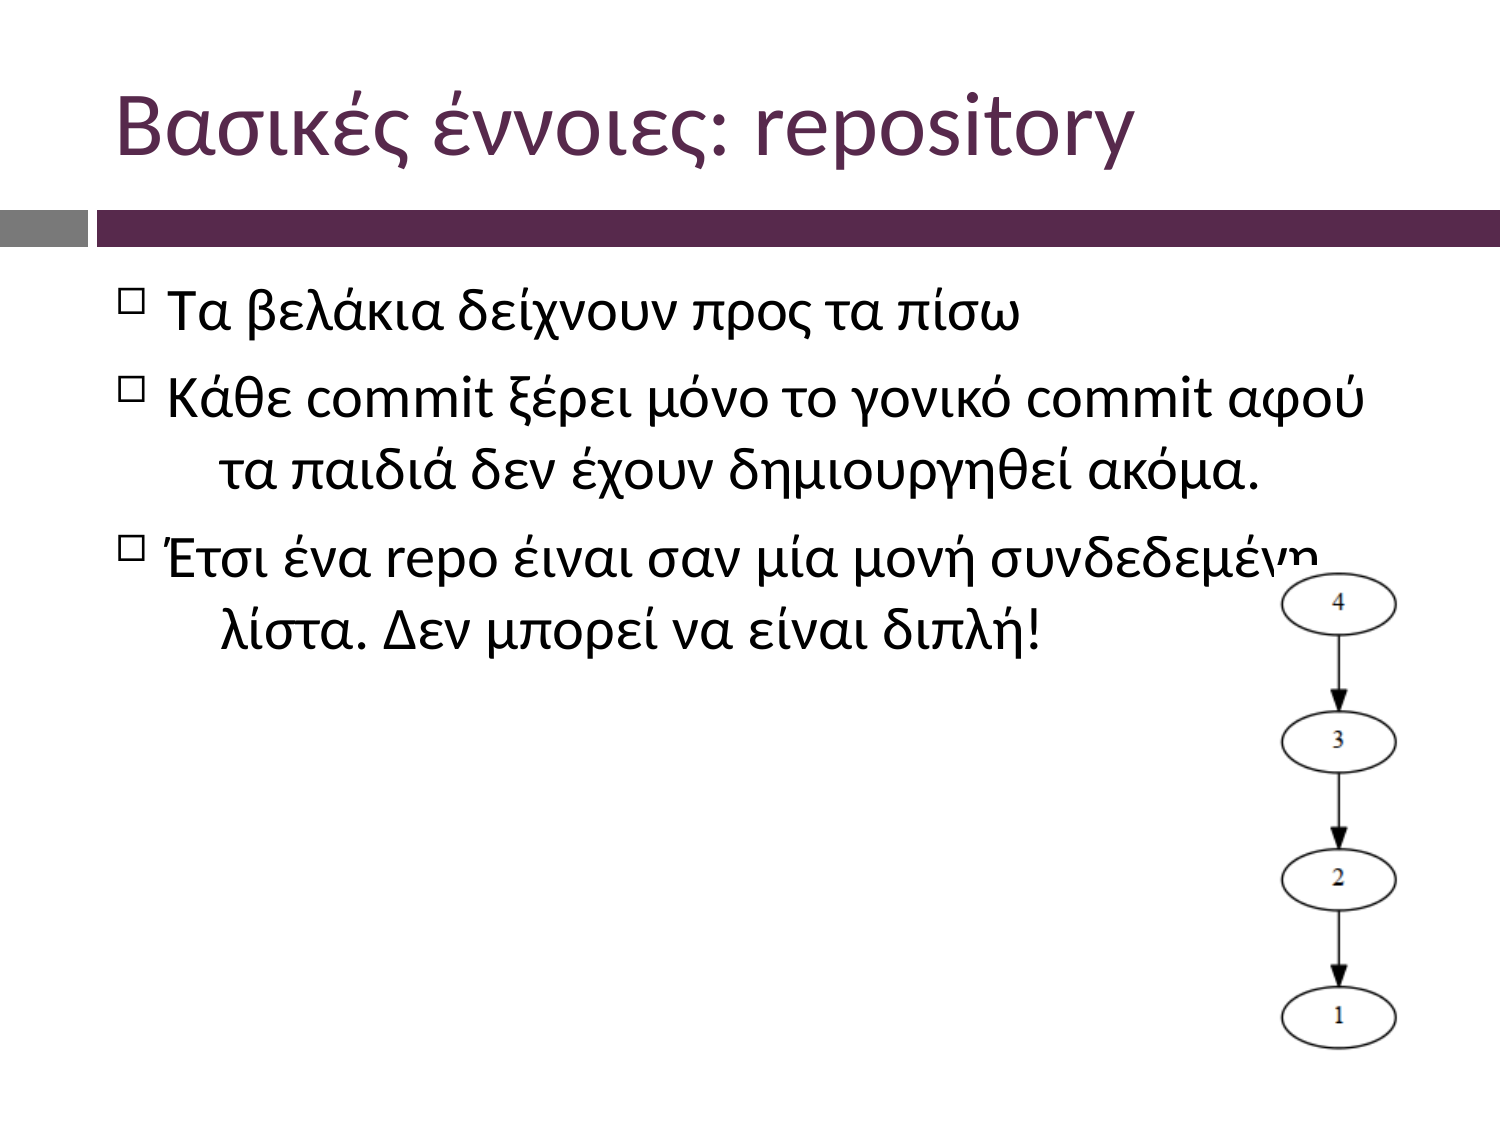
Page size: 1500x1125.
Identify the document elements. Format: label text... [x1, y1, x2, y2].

title Βασικές έννοιες: repository [99, 37, 1438, 201]
picture [1274, 565, 1405, 1058]
list Τα βελάκια δείχνουν προς τα πίσω Κάθε commit ξέρει μόνο το γονικό commit αφού τα παιδιά δεν έχουν δημιουργηθεί ακόμα. Έτσι ένα repo έιναι σαν μία μονή συνδεδεμένη λίστα. Δεν μπορεί να είναι διπλή! [100, 262, 1438, 1000]
